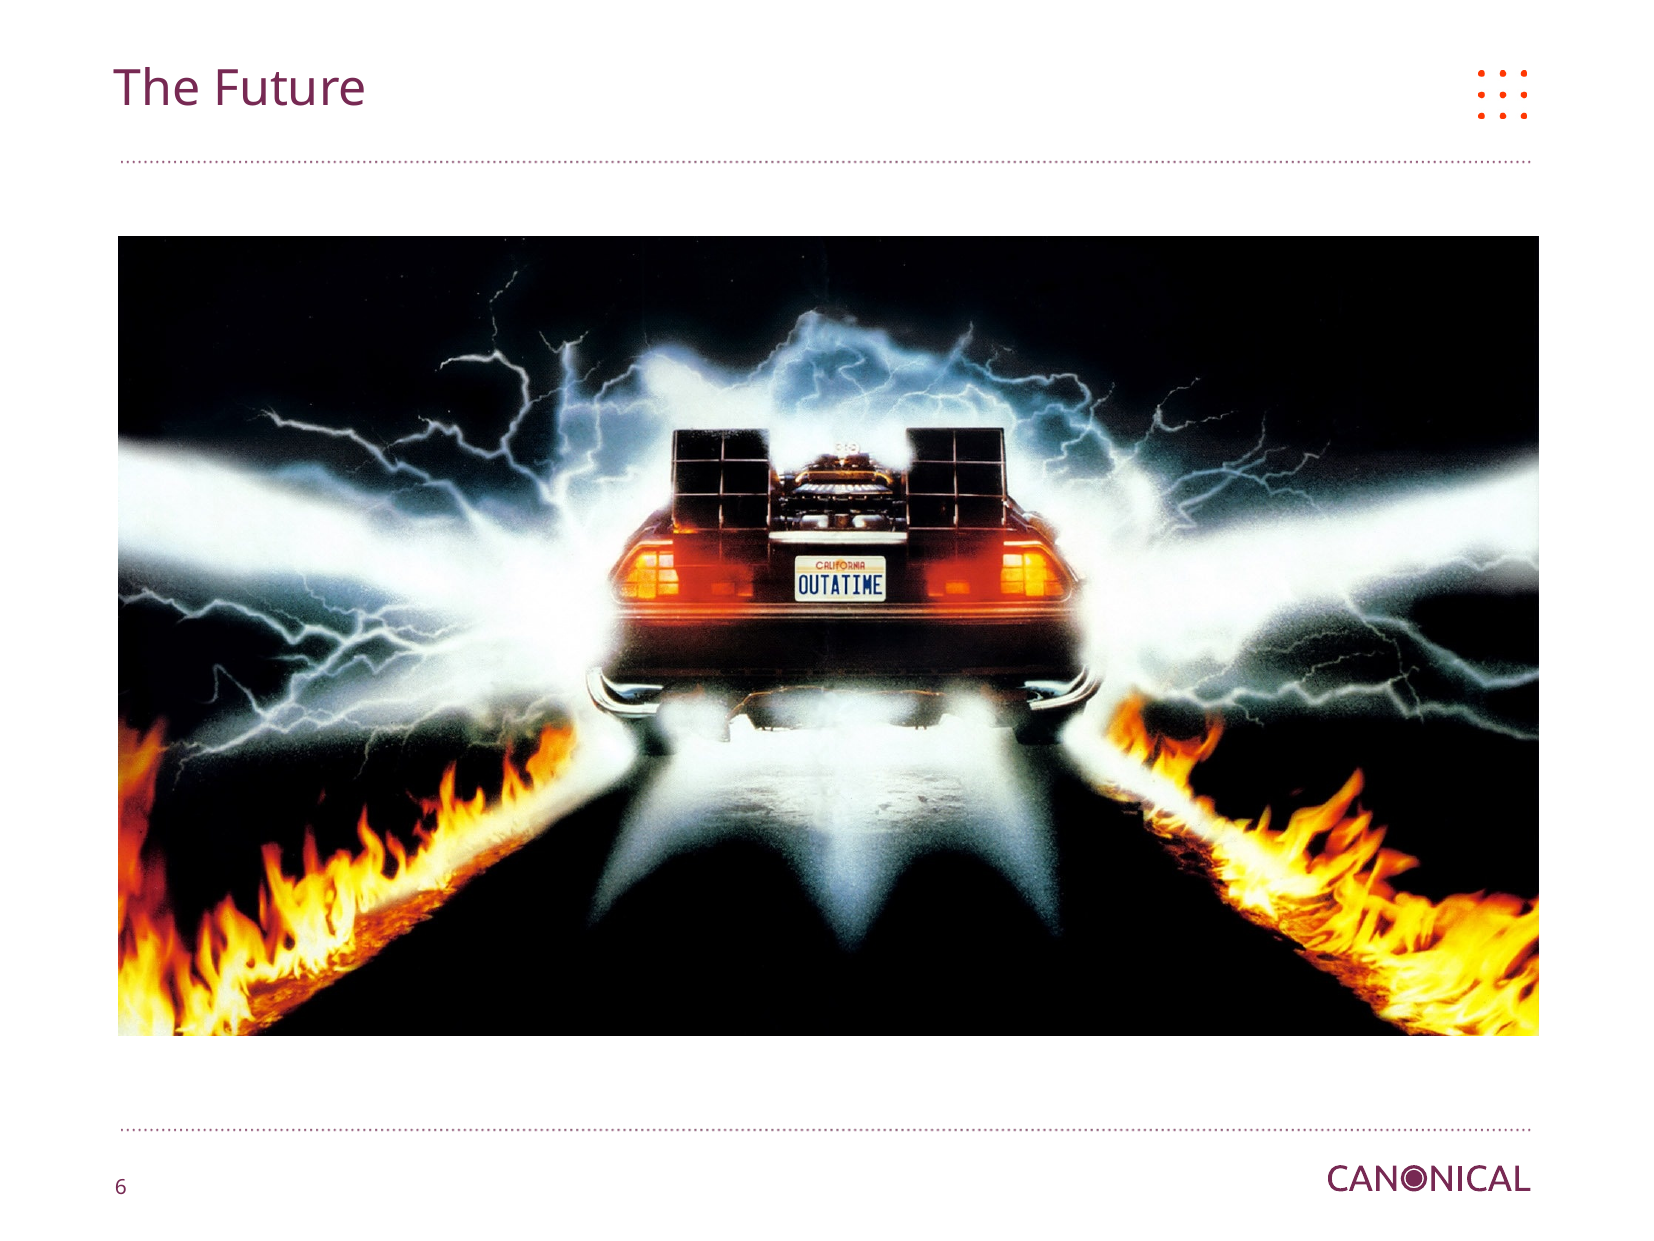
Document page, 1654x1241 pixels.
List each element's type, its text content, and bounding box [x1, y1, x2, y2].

picture [111, 159, 1533, 166]
picture [1478, 70, 1527, 119]
title The Future [113, 64, 1382, 107]
picture [118, 236, 1539, 1036]
picture [111, 1127, 1533, 1134]
